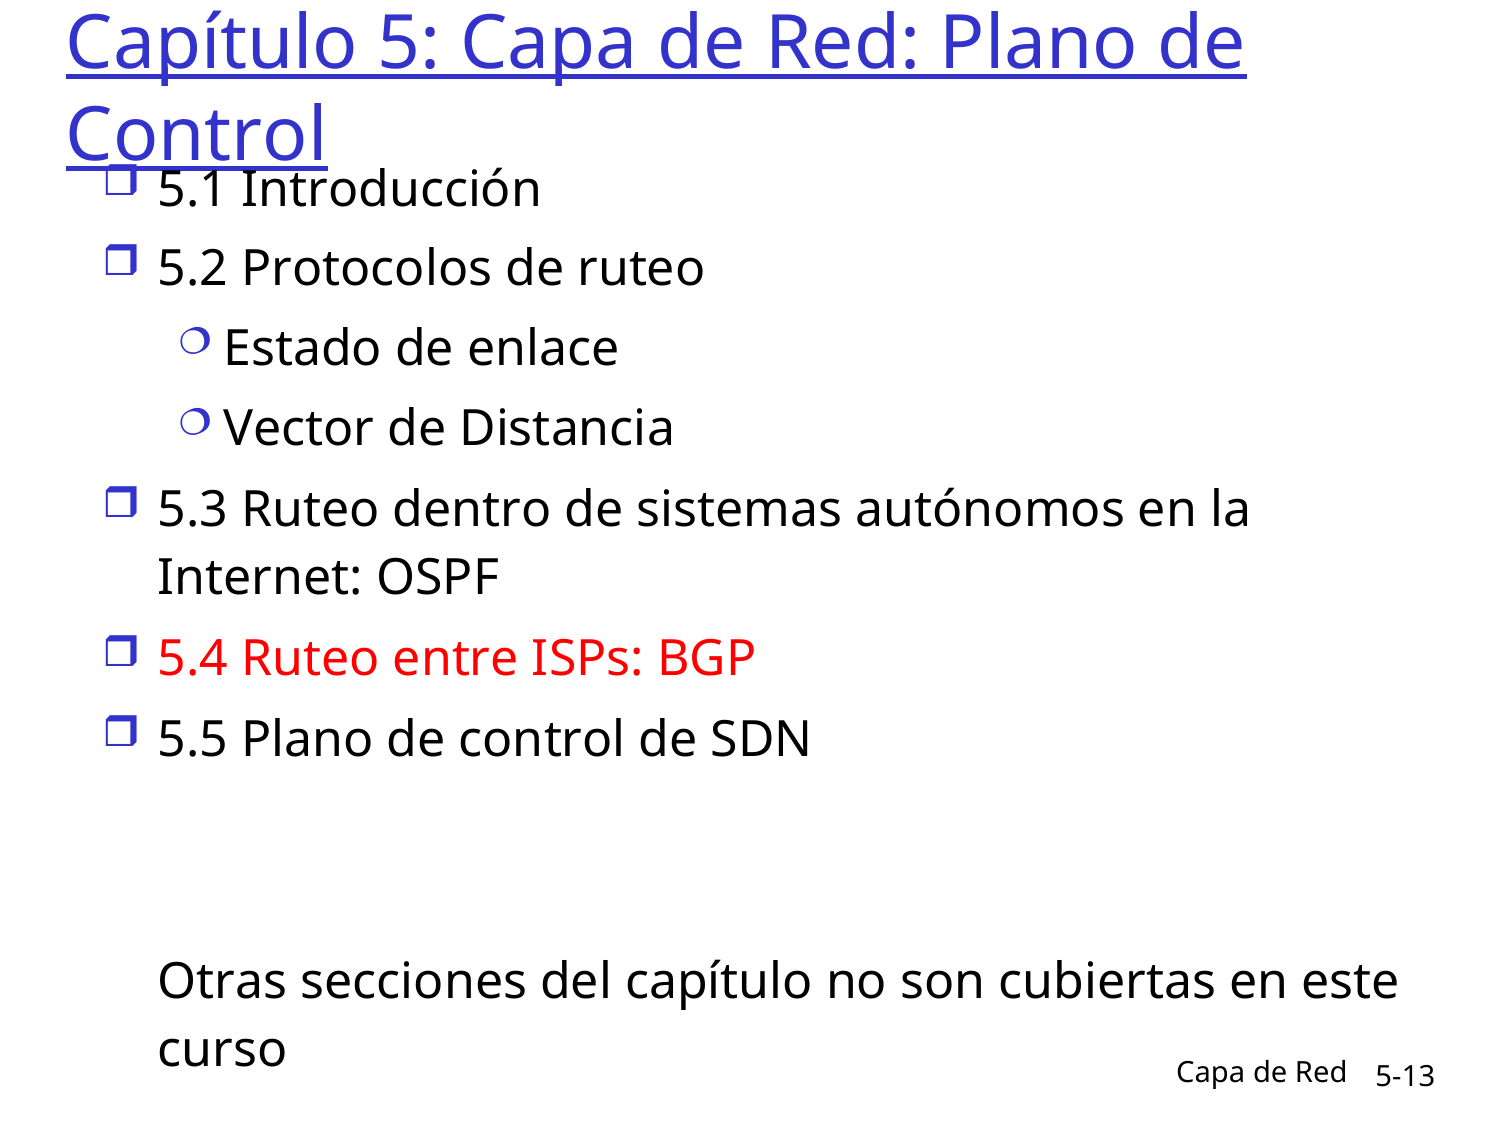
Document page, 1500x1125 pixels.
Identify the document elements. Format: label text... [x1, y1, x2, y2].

title Capítulo 5: Capa de Red: Plano de Control [50, 0, 1473, 173]
list 5.1 Introducción 5.2 Protocolos de ruteo Estado de enlace Vector de Distancia 5.3 Ruteo dentro de sistemas autónomos en la Internet: OSPF 5.4 Ruteo entre ISPs: BGP 5.5 Plano de control de SDN Otras secciones del capítulo no son cubiertas en este curso [87, 149, 1463, 937]
